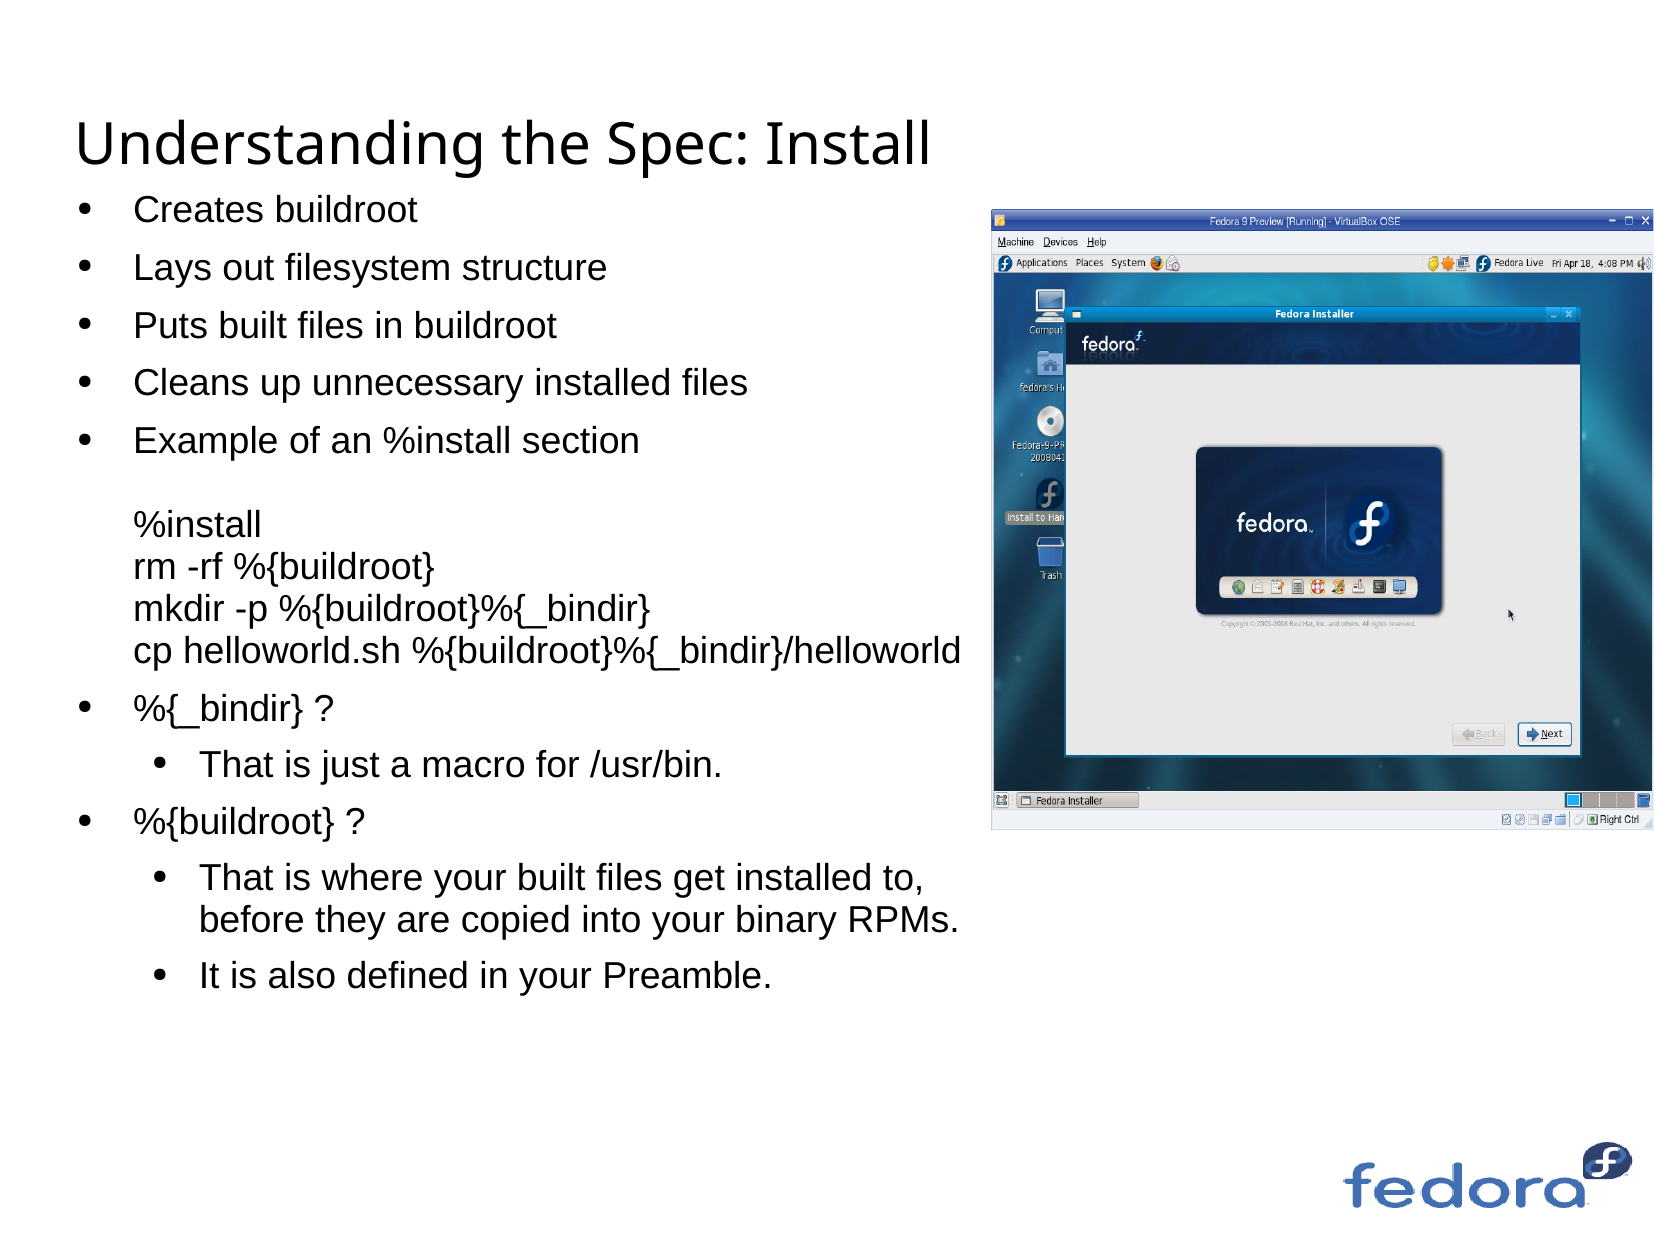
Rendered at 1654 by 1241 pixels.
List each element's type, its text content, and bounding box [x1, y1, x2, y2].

picture [991, 209, 1654, 830]
title Understanding the Spec: Install [74, 81, 1506, 203]
picture [1332, 1124, 1651, 1227]
list Creates buildroot Lays out filesystem structure Puts built files in buildroot Cleans up unnecessary installed files Example of an %install section %install rm -rf %{buildroot} mkdir -p %{buildroot}%{_bindir} cp helloworld.sh %{buildroot}%{_bindir}/helloworld %{_bindir} ? That is just a macro for /usr/bin. %{buildroot} ? That is where your built files get installed to, before they are copied into your binary RPMs. It is also defined in your Preamble. [77, 188, 984, 1174]
